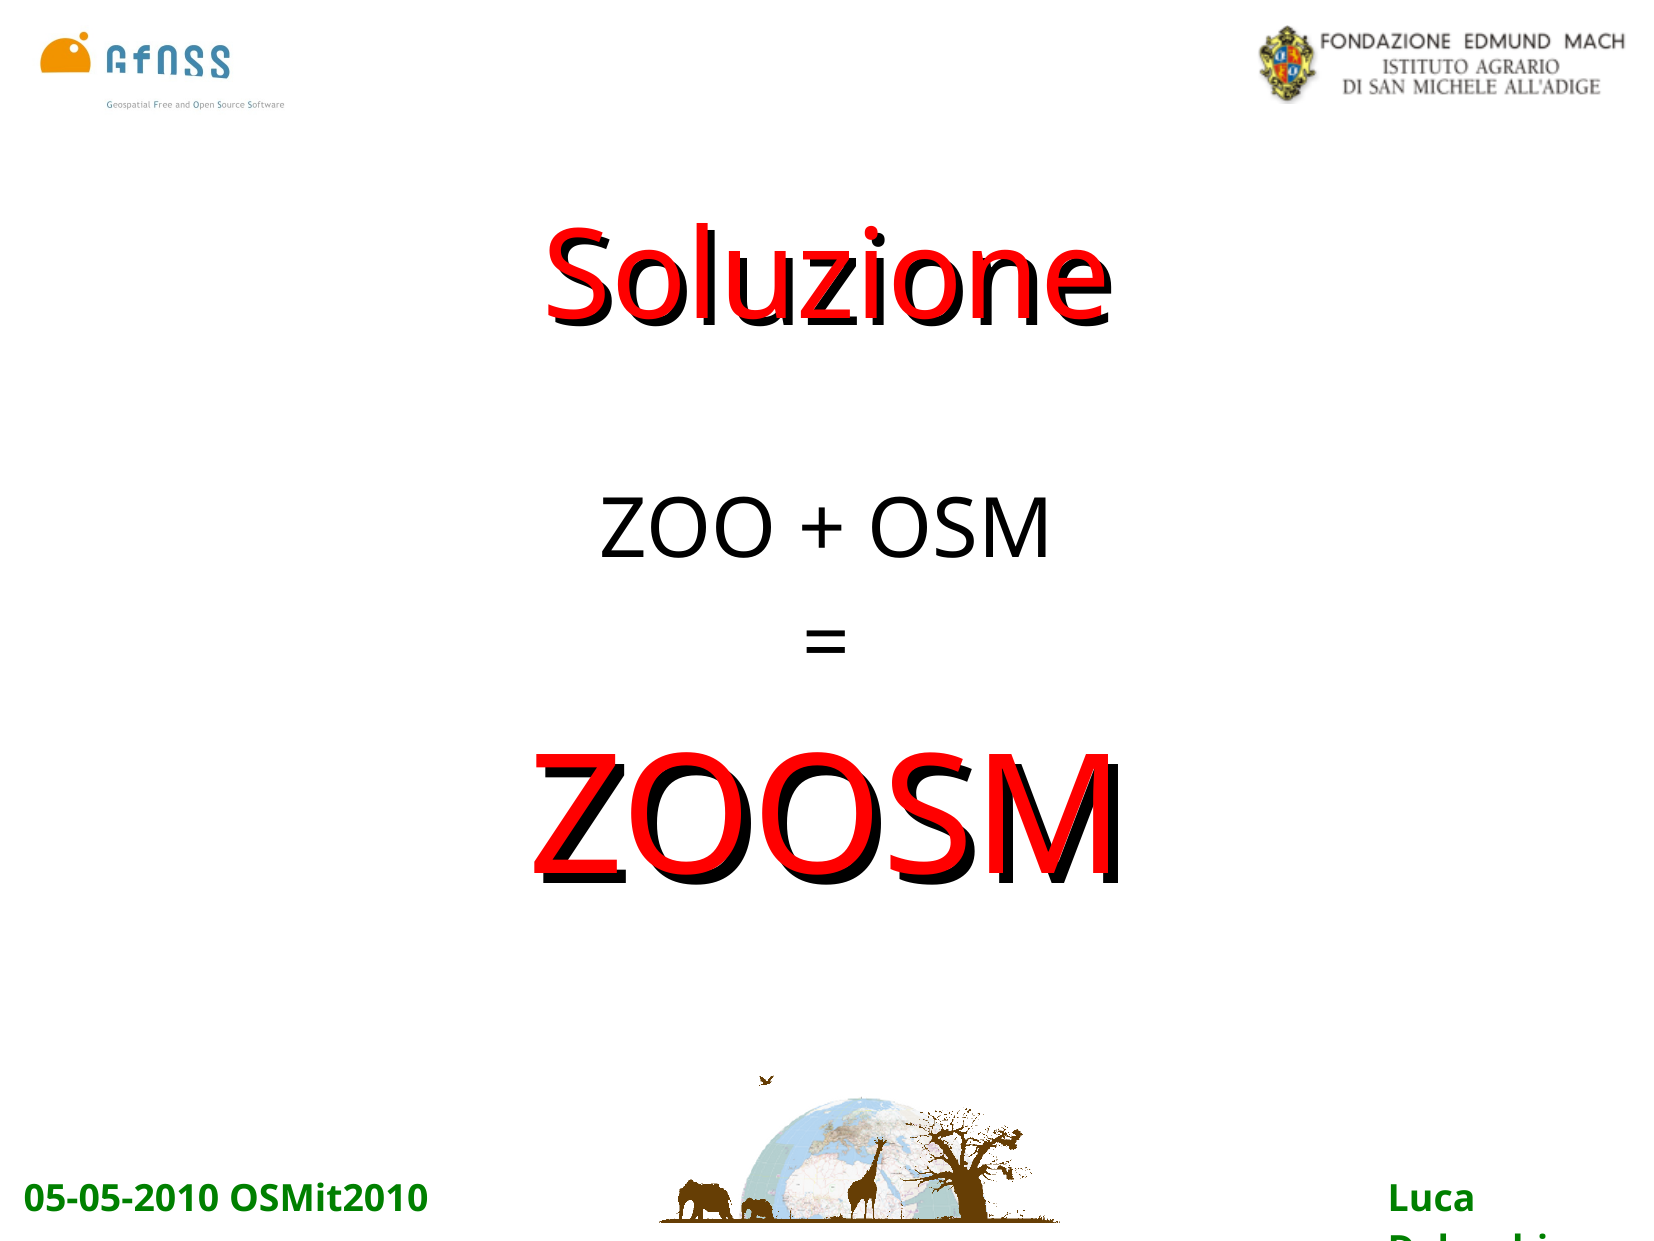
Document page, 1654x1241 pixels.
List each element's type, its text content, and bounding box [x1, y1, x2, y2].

text_box Soluzione ZOO + OSM = ZOOSM [0, 177, 1654, 943]
picture [655, 1057, 1069, 1223]
picture [29, 25, 296, 119]
picture [1257, 25, 1627, 104]
